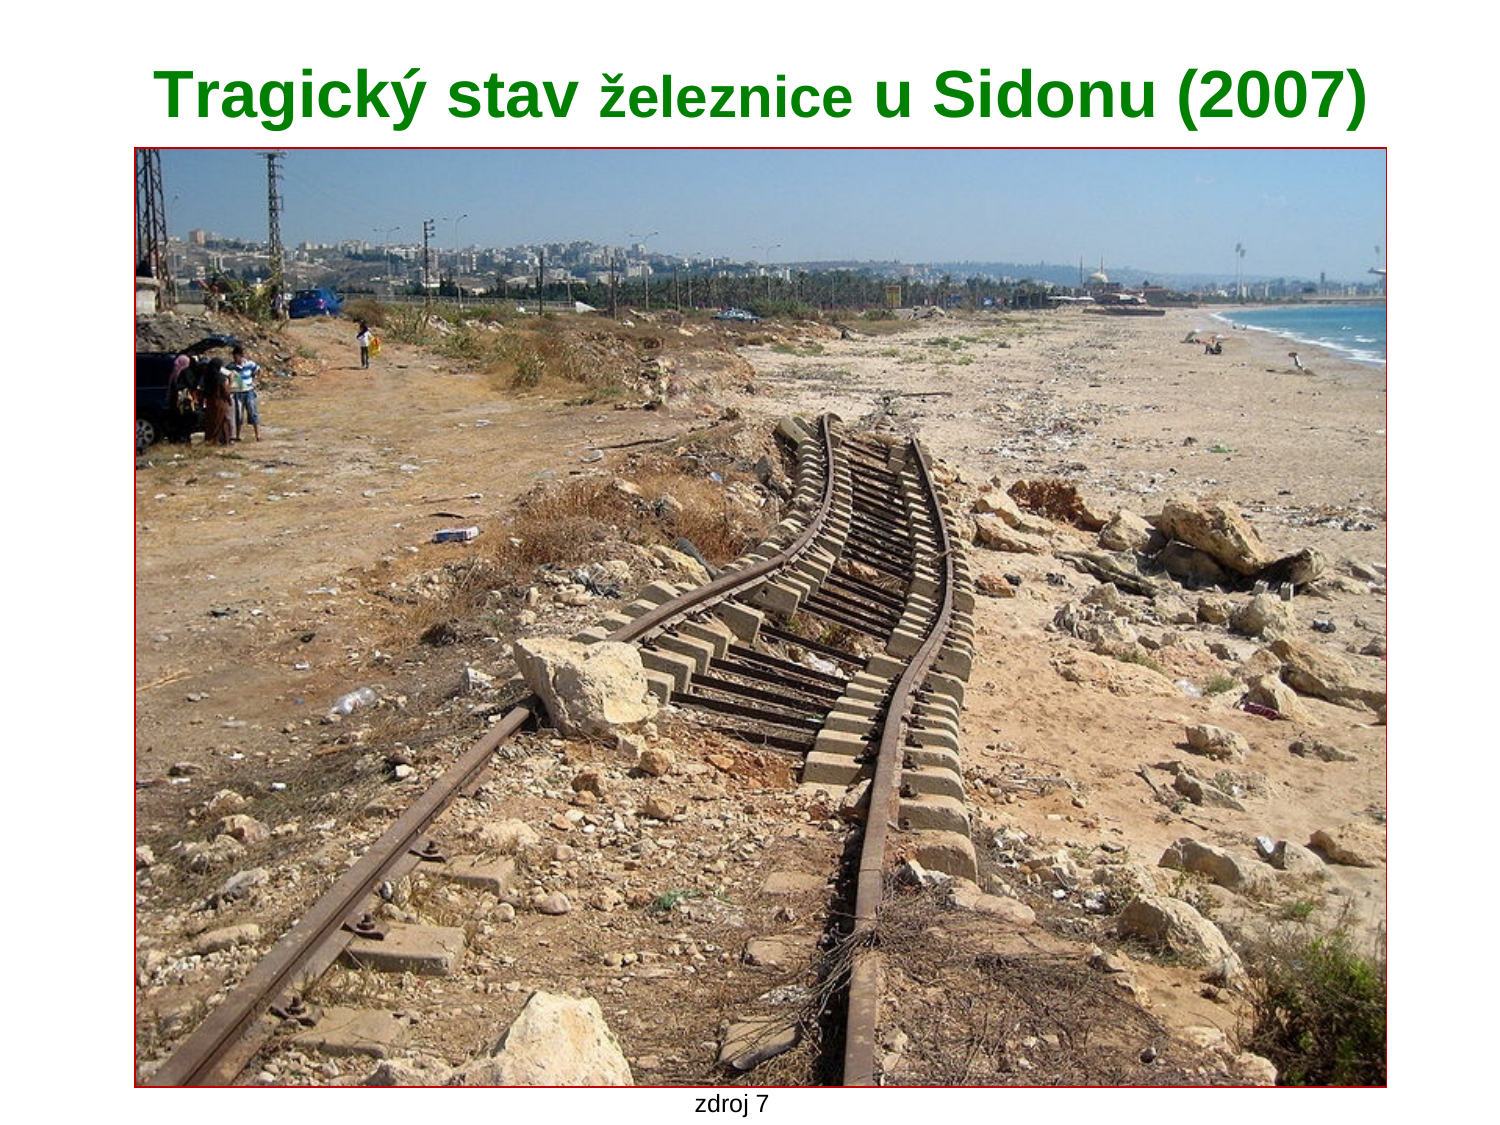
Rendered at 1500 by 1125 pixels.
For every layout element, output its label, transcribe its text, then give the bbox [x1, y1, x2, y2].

picture [135, 148, 1386, 1087]
text_box zdroj 7 [112, 1079, 1353, 1125]
text_box Tragický stav železnice u Sidonu (2007) [135, 42, 1388, 139]
